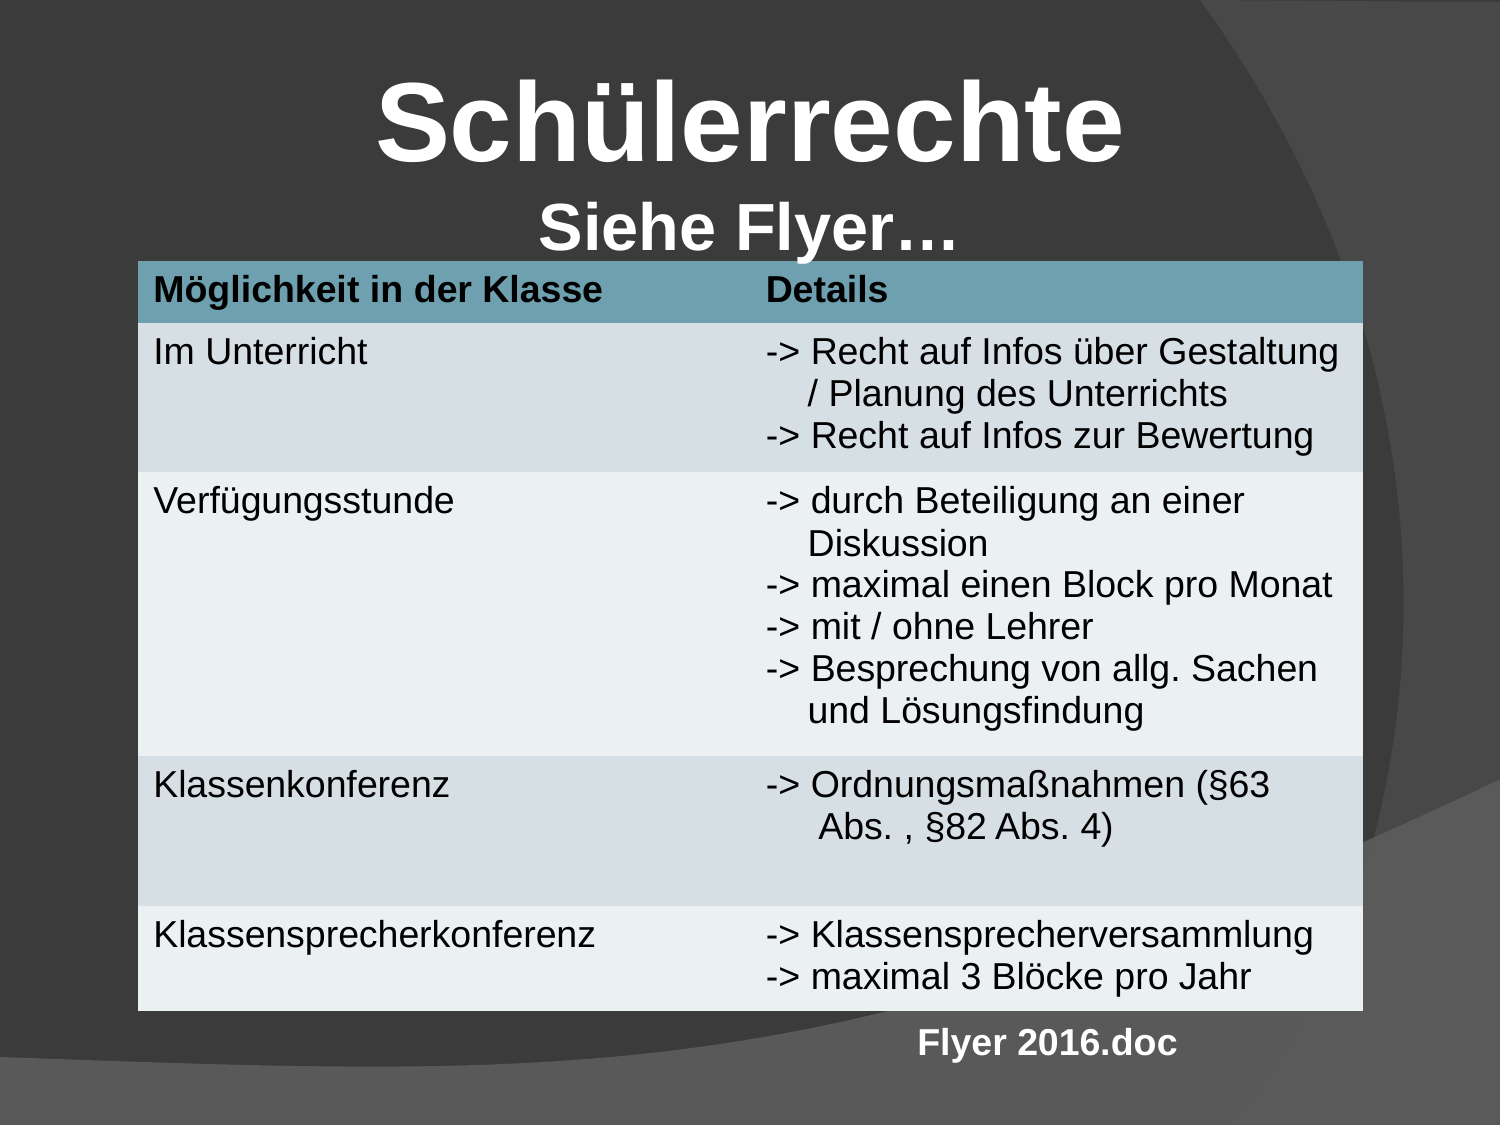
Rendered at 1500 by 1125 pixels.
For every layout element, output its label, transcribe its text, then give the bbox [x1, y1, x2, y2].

table_header Möglichkeit in der Klasse [138, 261, 751, 323]
table_cell Verfügungsstunde [138, 472, 751, 756]
table_cell -> Recht auf Infos über Gestaltung / Planung des Unterrichts -> Recht auf Infos zur Bewertung [751, 323, 1363, 472]
table_cell Klassensprecherkonferenz [138, 906, 751, 1011]
table_cell Klassenkonferenz [138, 756, 751, 906]
table_cell -> durch Beteiligung an einer Diskussion -> maximal einen Block pro Monat -> mit / ohne Lehrer -> Besprechung von allg. Sachen und Lösungsfindung [751, 472, 1363, 756]
table_cell -> Ordnungsmaßnahmen (§63 Abs. , §82 Abs. 4) [751, 756, 1363, 906]
text_box Flyer 2016.doc [902, 1010, 1364, 1071]
table_cell -> Klassensprecherversammlung -> maximal 3 Blöcke pro Jahr [751, 906, 1363, 1011]
table_cell Im Unterricht [138, 323, 751, 472]
table_header Details [751, 261, 1363, 323]
text_box Schülerrechte Siehe Flyer… [360, 41, 1140, 272]
